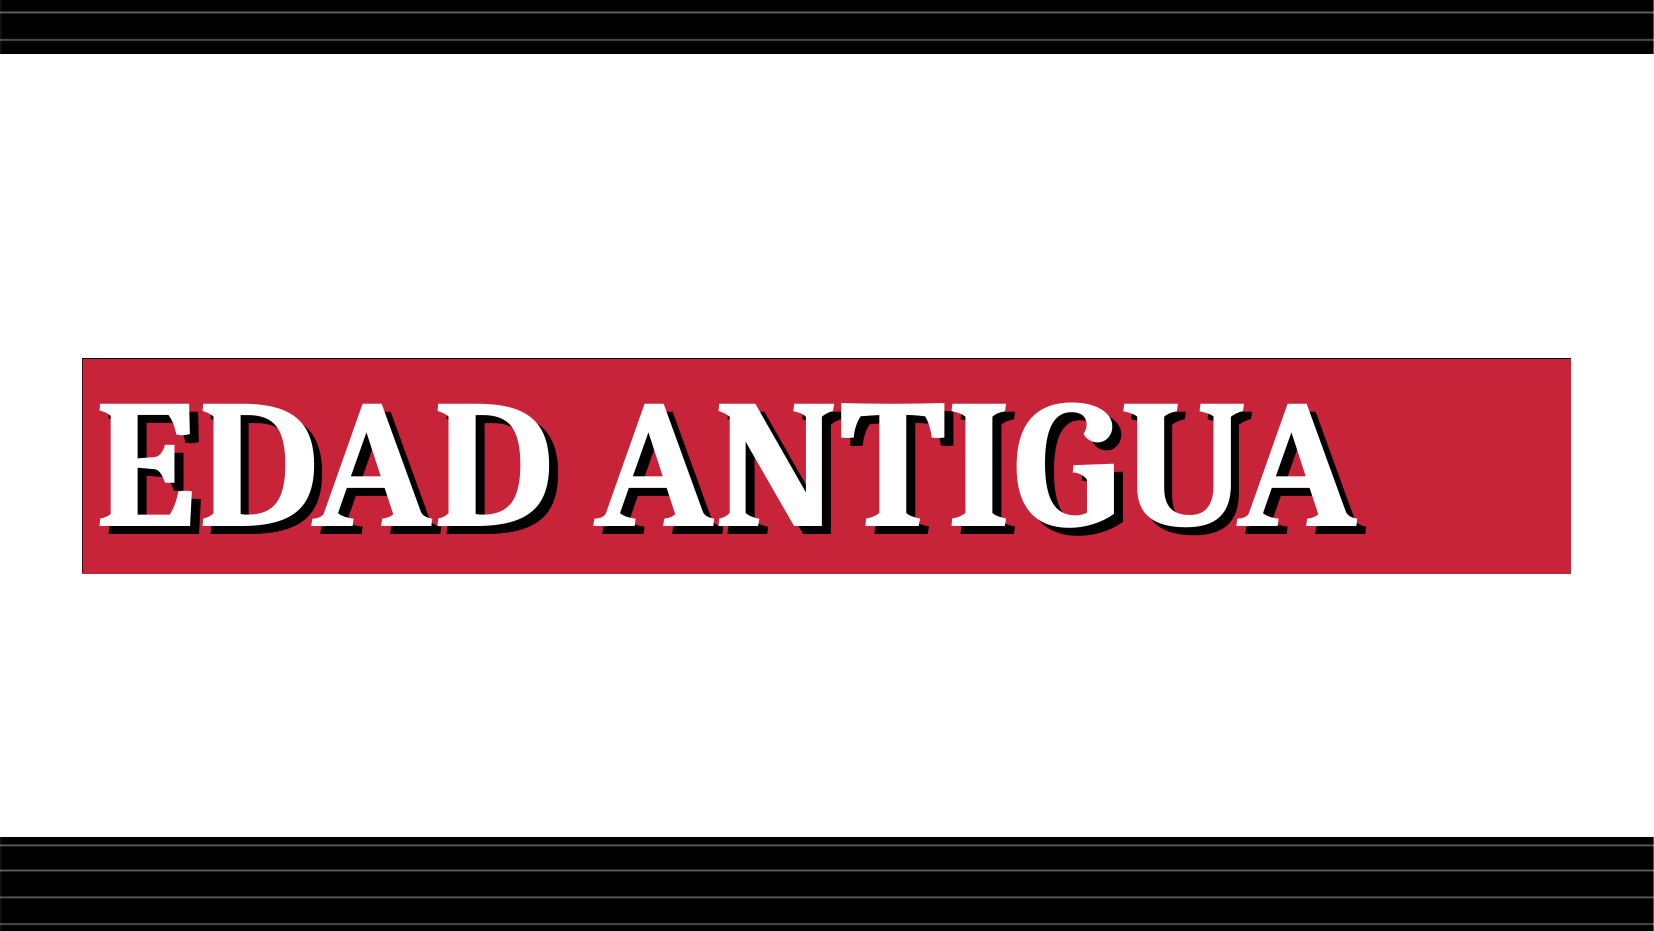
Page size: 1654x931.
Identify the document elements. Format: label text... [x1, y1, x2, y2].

picture [0, 837, 1654, 931]
picture [0, 0, 1654, 54]
title EDAD ANTIGUA [82, 359, 1571, 574]
